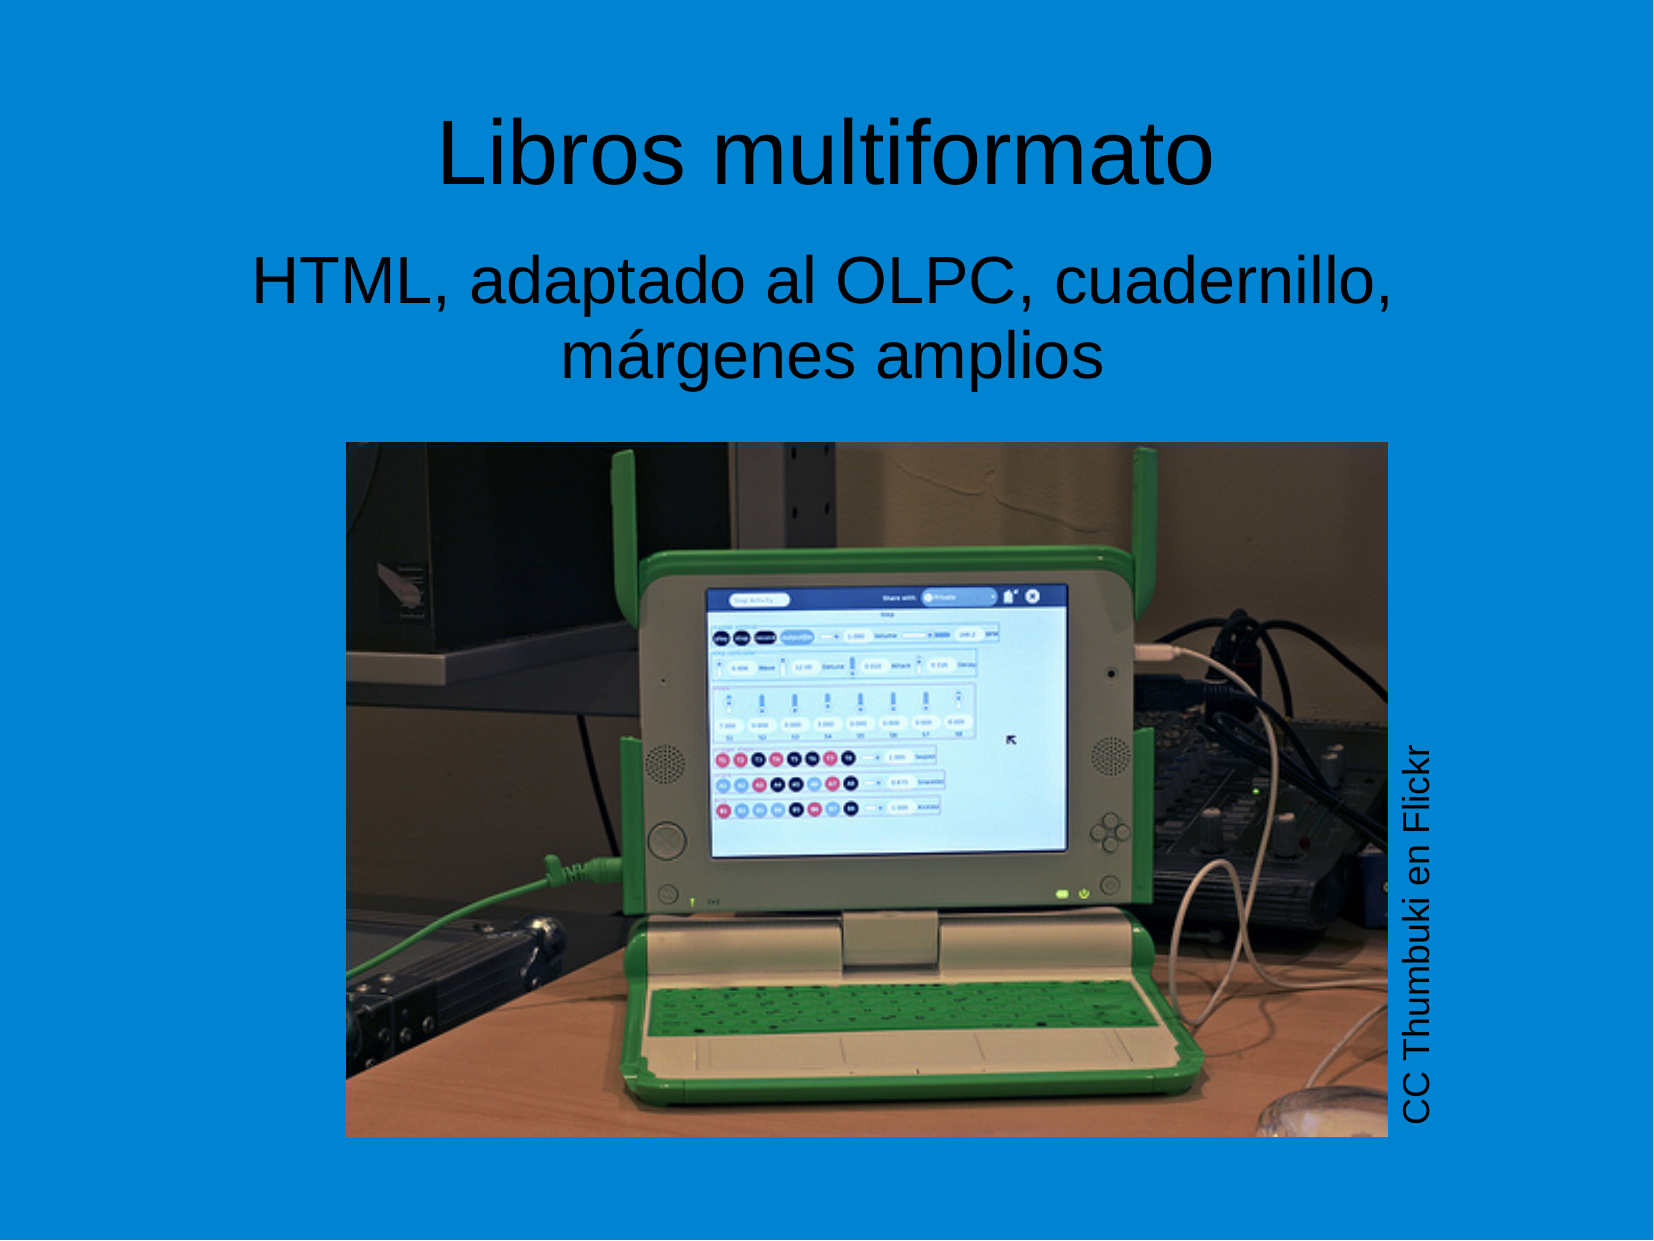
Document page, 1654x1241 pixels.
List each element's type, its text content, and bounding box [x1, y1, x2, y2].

title Libros multiformato [82, 49, 1571, 257]
picture [346, 442, 1388, 1137]
subtitle HTML, adaptado al OLPC, cuadernillo, márgenes amplios [88, 236, 1577, 400]
text_box CC Thumbuki en Flickr [1387, 730, 1445, 1140]
